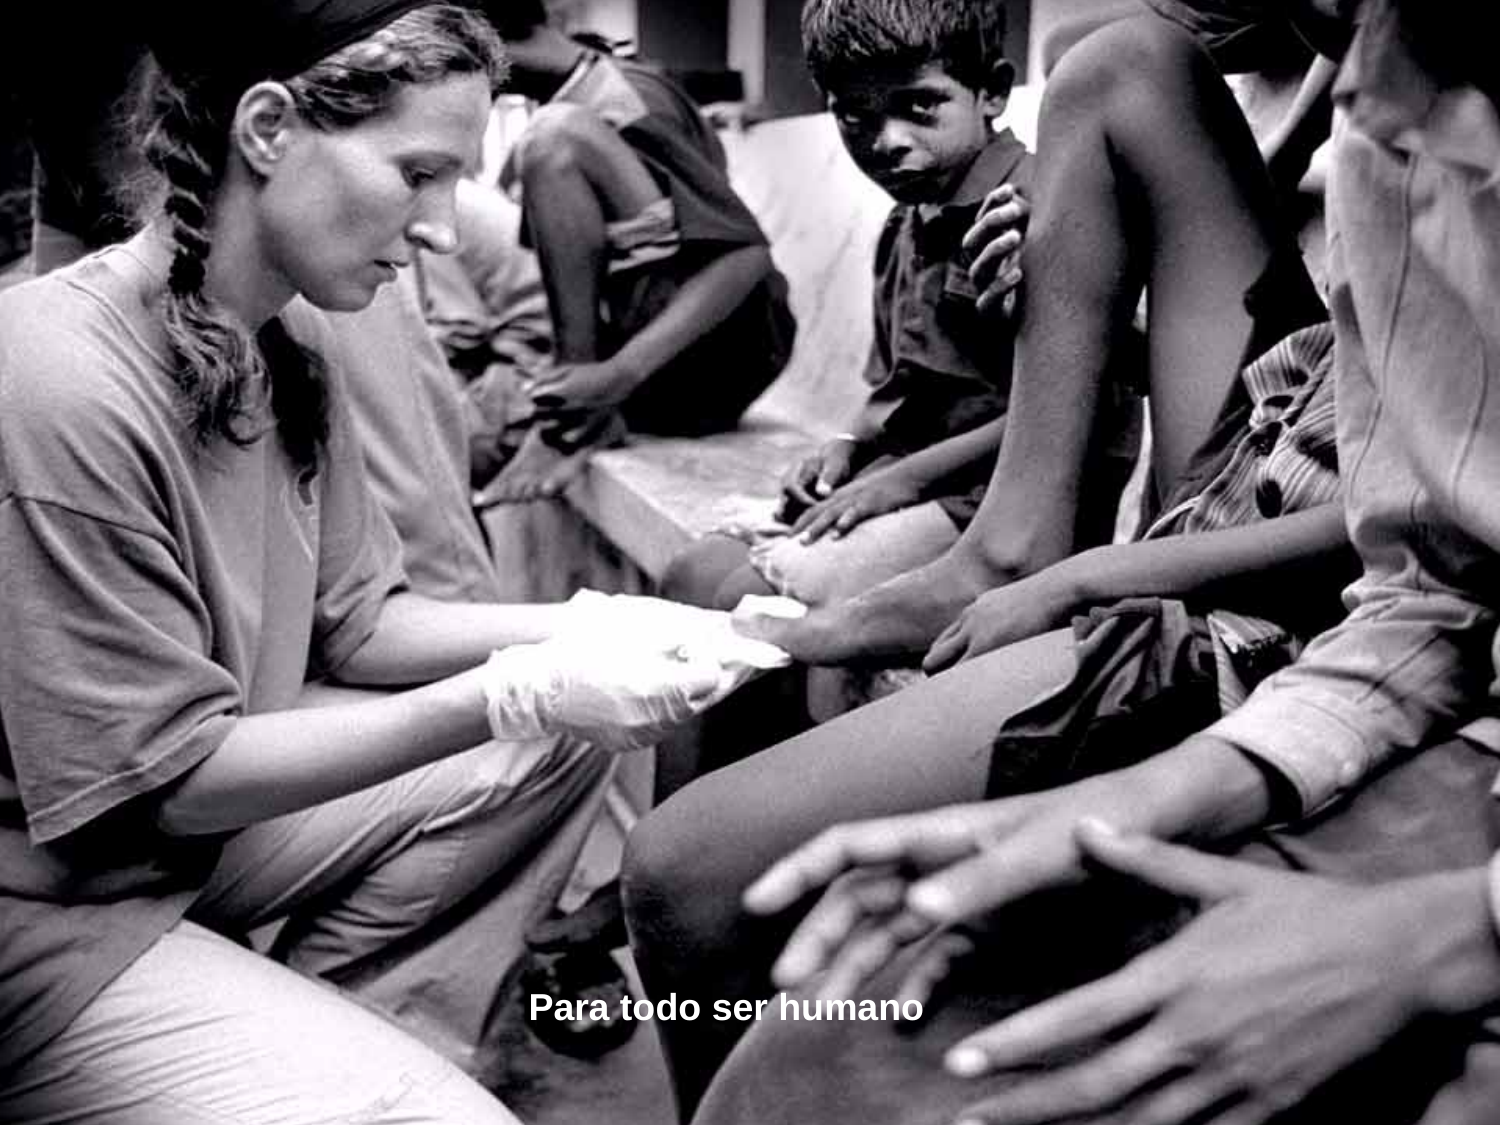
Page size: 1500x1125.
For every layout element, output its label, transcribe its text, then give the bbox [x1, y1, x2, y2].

text_box Para todo ser humano [513, 974, 950, 1081]
picture [0, 0, 1500, 1125]
